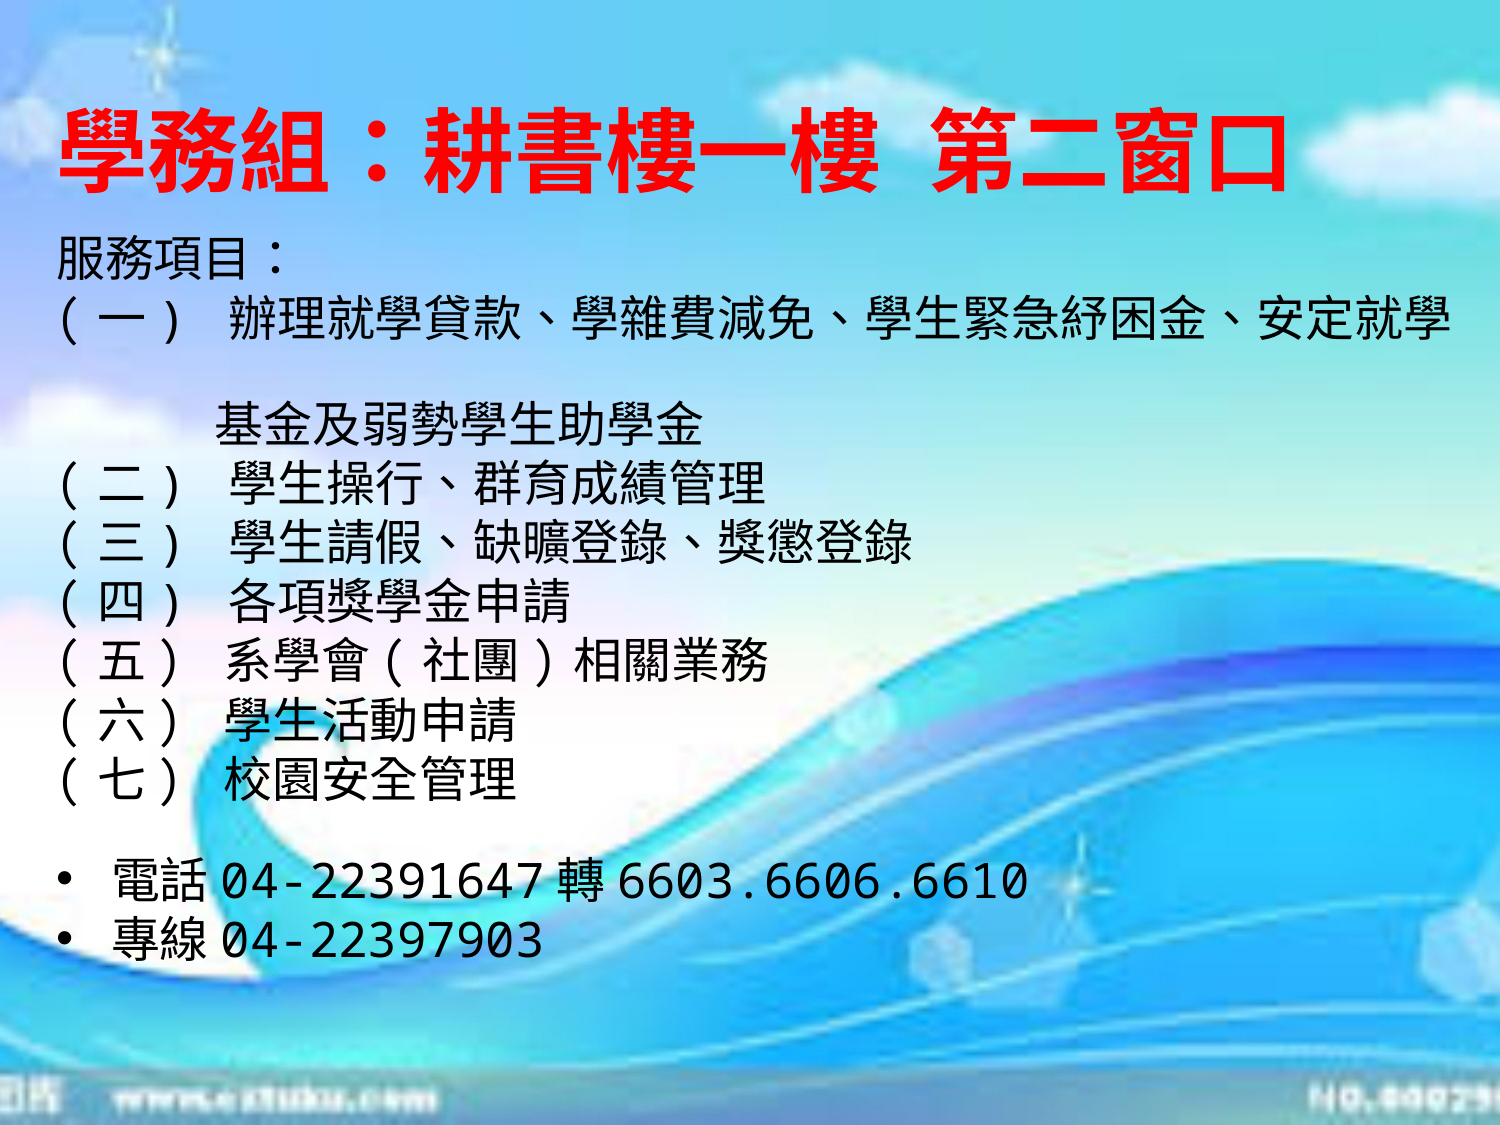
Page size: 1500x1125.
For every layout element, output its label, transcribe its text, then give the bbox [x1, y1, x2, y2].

picture [0, 0, 1500, 1125]
title 學務組：耕書樓一樓 第二窗口 [41, 54, 1500, 243]
list 服務項目： (一) 辦理就學貸款、學雜費減免、學生緊急紓困金、安定就學 基金及弱勢學生助學金 (二) 學生操行、群育成績管理 (三) 學生請假、缺曠登錄、獎懲登錄 (四) 各項獎學金申請 (五) 系學會(社團)相關業務 (六) 學生活動申請 (七) 校園安全管理 電話04-22391647轉6603.6606.6610 專線04-22397903 [41, 231, 1471, 975]
